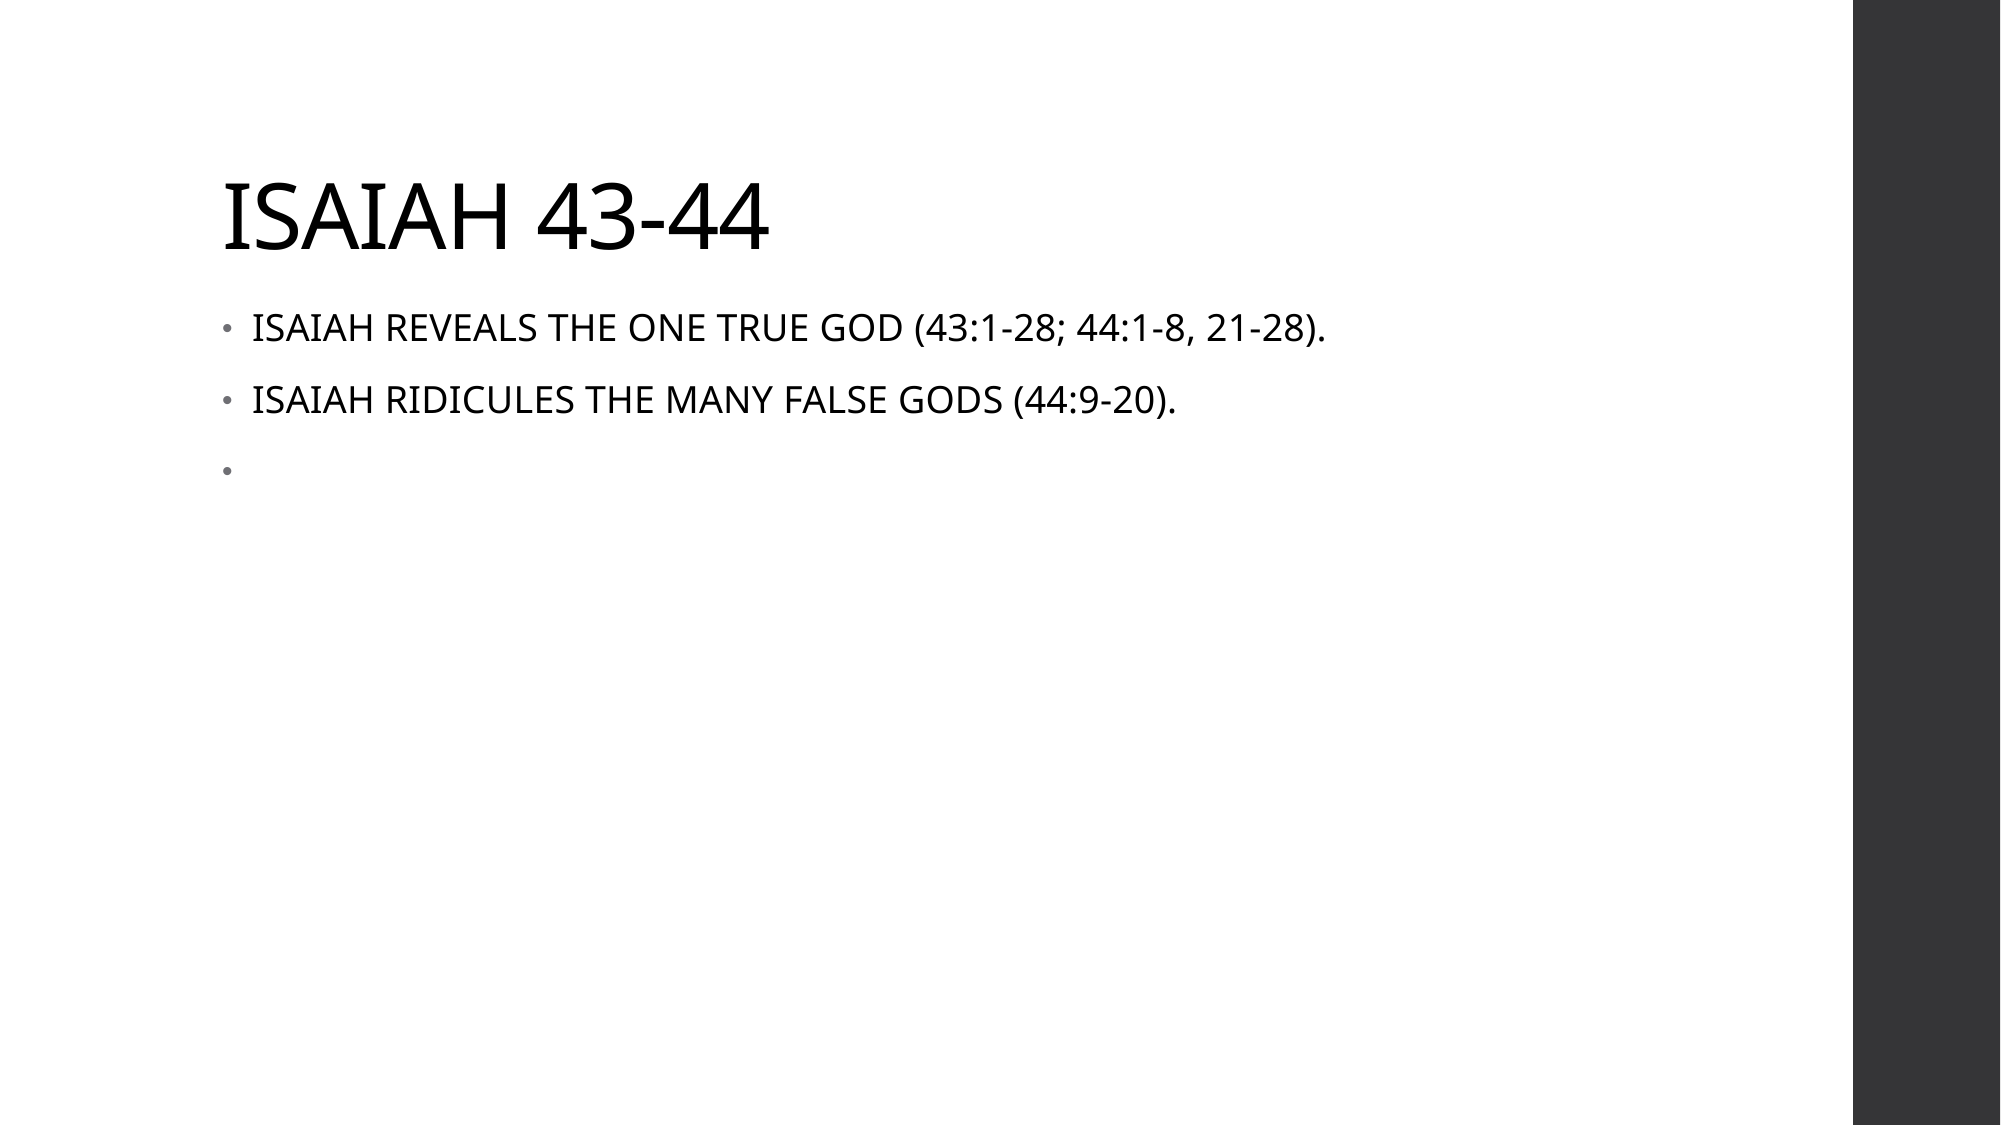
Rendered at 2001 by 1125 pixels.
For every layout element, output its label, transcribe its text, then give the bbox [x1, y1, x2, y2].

title ISAIAH 43-44 [206, 60, 1797, 278]
list ISAIAH REVEALS THE ONE TRUE GOD (43:1-28; 44:1-8, 21-28). ISAIAH RIDICULES THE MANY FALSE GODS (44:9-20). [206, 299, 1617, 1014]
